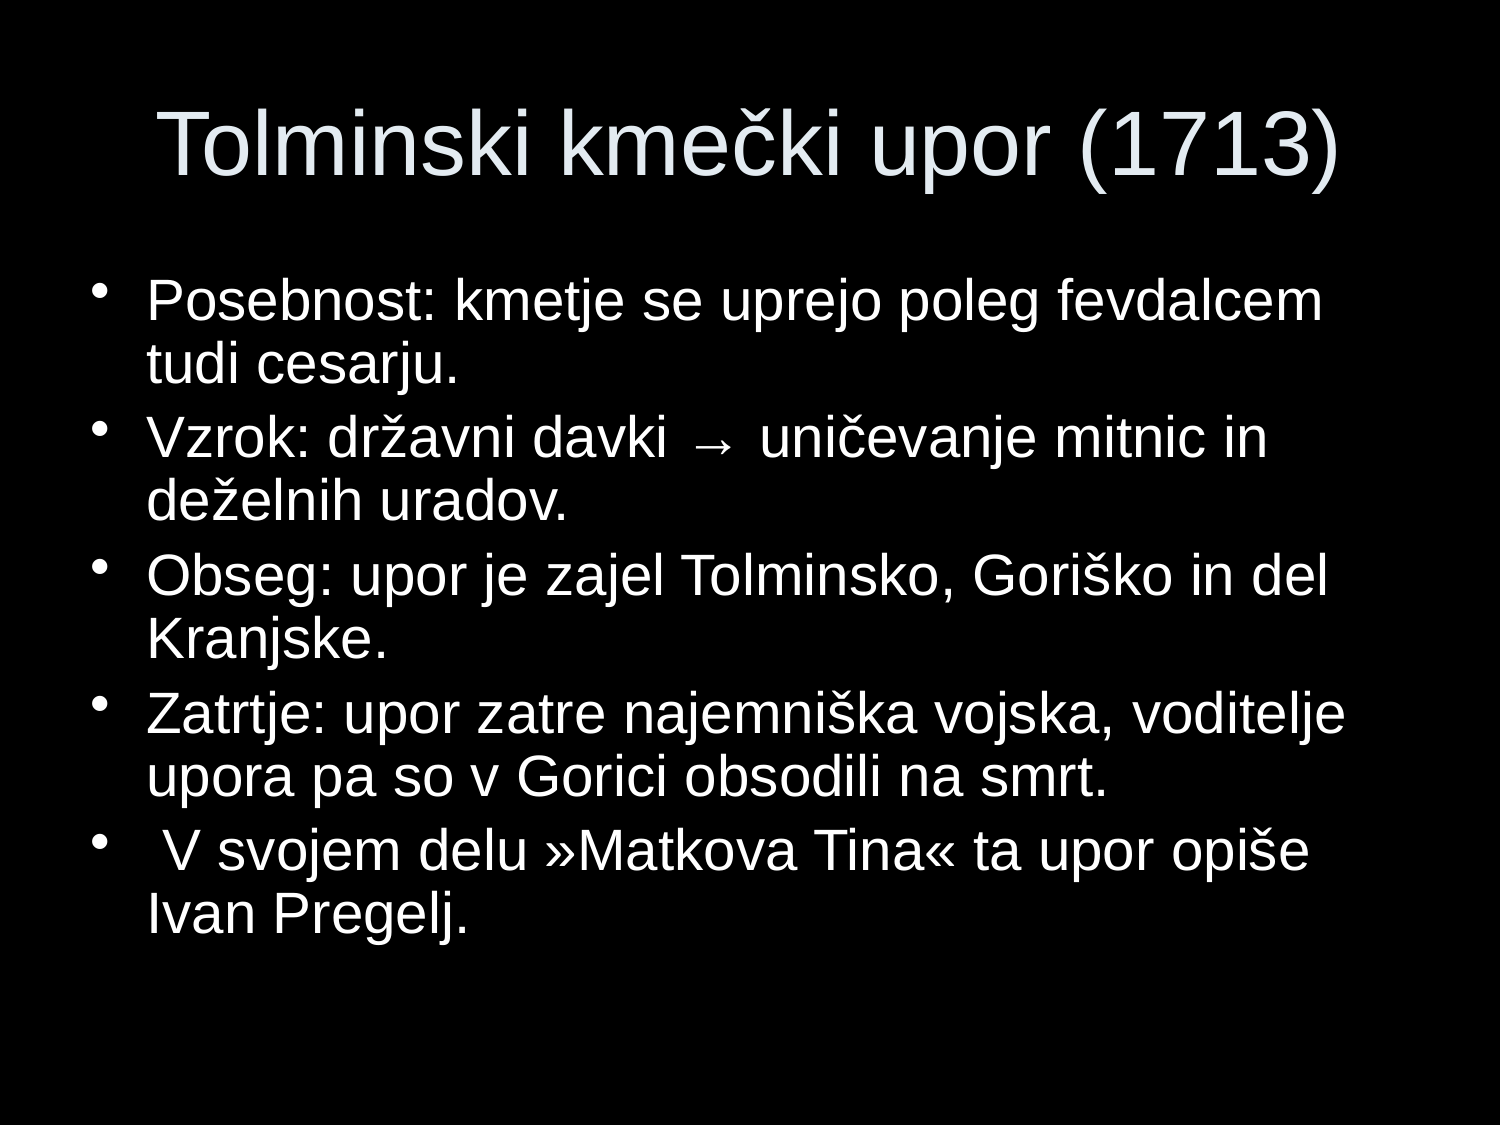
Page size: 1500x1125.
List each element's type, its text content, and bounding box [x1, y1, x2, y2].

title Tolminski kmečki upor (1713) [75, 45, 1425, 233]
list Posebnost: kmetje se uprejo poleg fevdalcem tudi cesarju. Vzrok: državni davki → uničevanje mitnic in deželnih uradov. Obseg: upor je zajel Tolminsko, Goriško in del Kranjske. Zatrtje: upor zatre najemniška vojska, voditelje upora pa so v Gorici obsodili na smrt. V svojem delu »Matkova Tina« ta upor opiše Ivan Pregelj. [75, 262, 1425, 1005]
